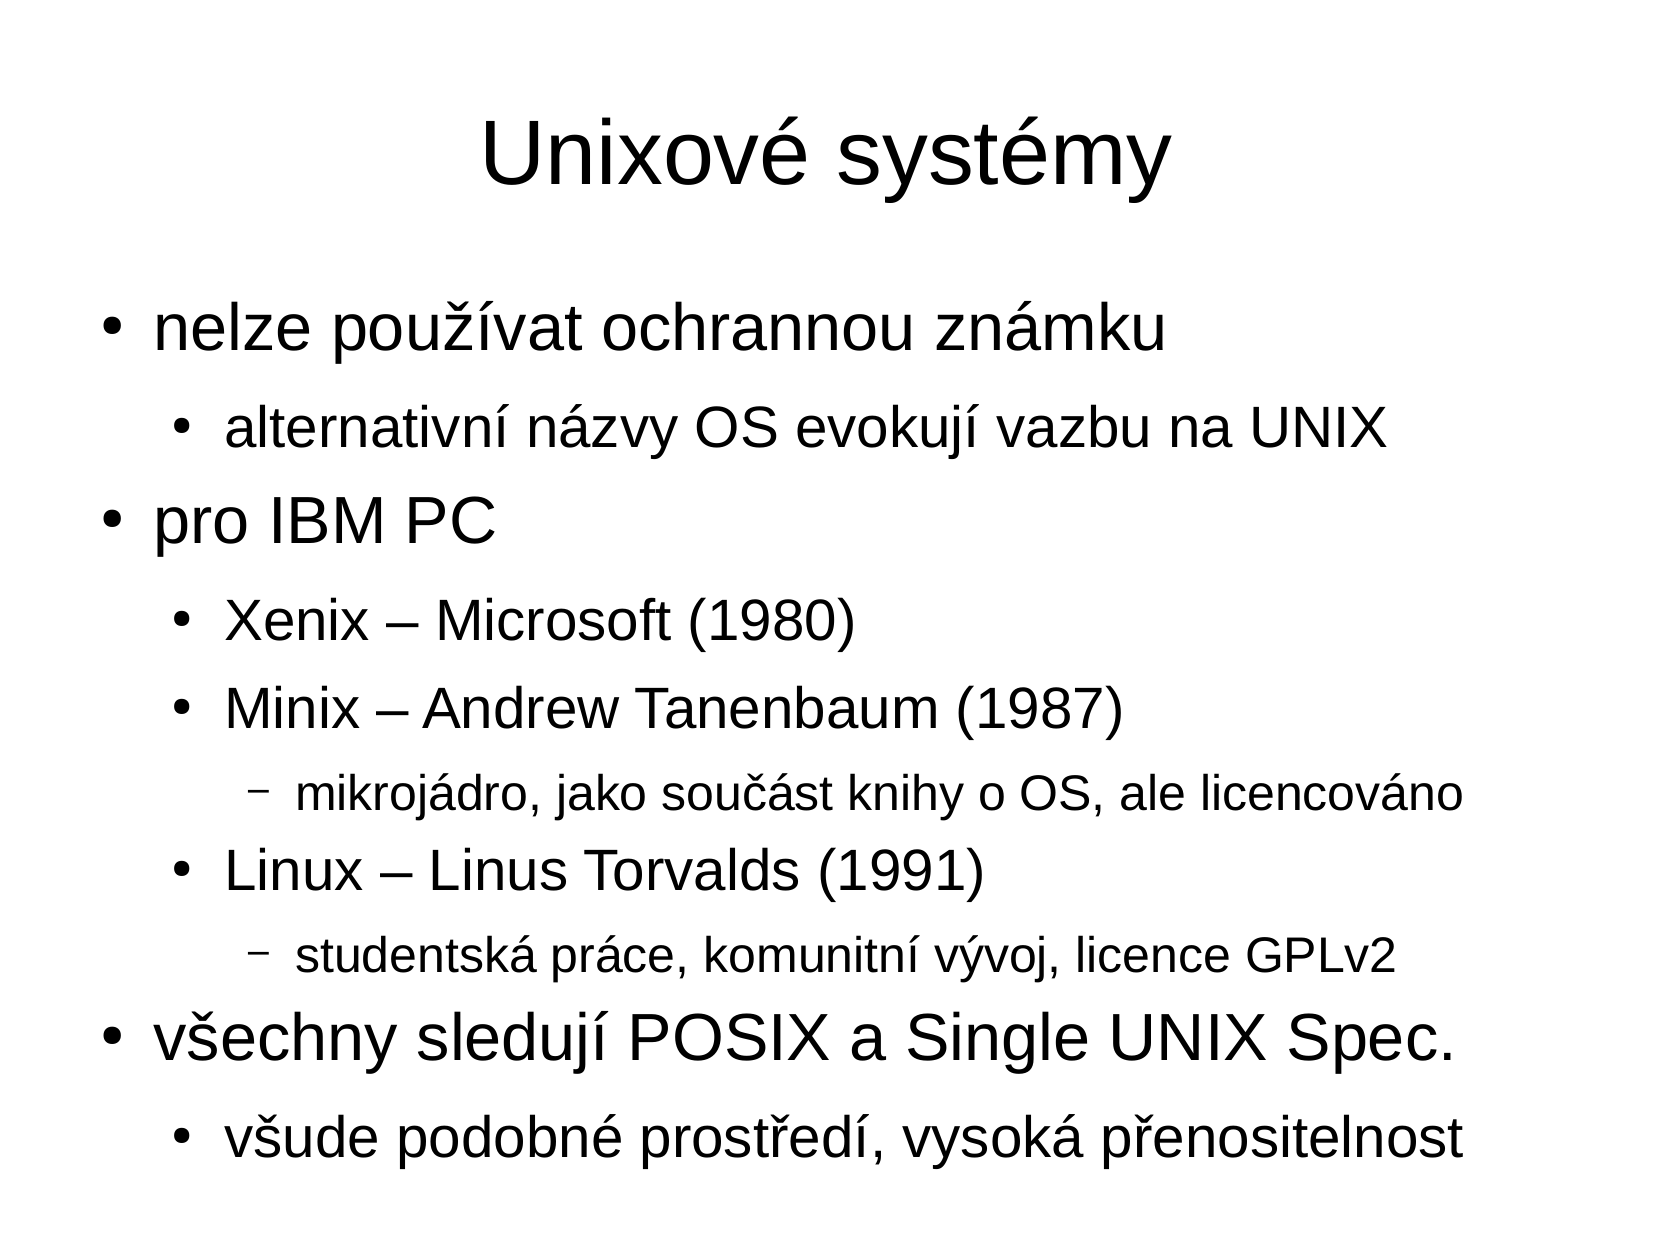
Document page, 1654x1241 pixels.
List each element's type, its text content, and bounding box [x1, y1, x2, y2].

title Unixové systémy [82, 56, 1571, 250]
list nelze používat ochrannou známku alternativní názvy OS evokují vazbu na UNIX pro IBM PC Xenix – Microsoft (1980) Minix – Andrew Tanenbaum (1987) mikrojádro, jako součást knihy o OS, ale licencováno Linux – Linus Torvalds (1991) studentská práce, komunitní vývoj, licence GPLv2 všechny sledují POSIX a Single UNIX Spec. všude podobné prostředí, vysoká přenositelnost [82, 290, 1571, 1170]
